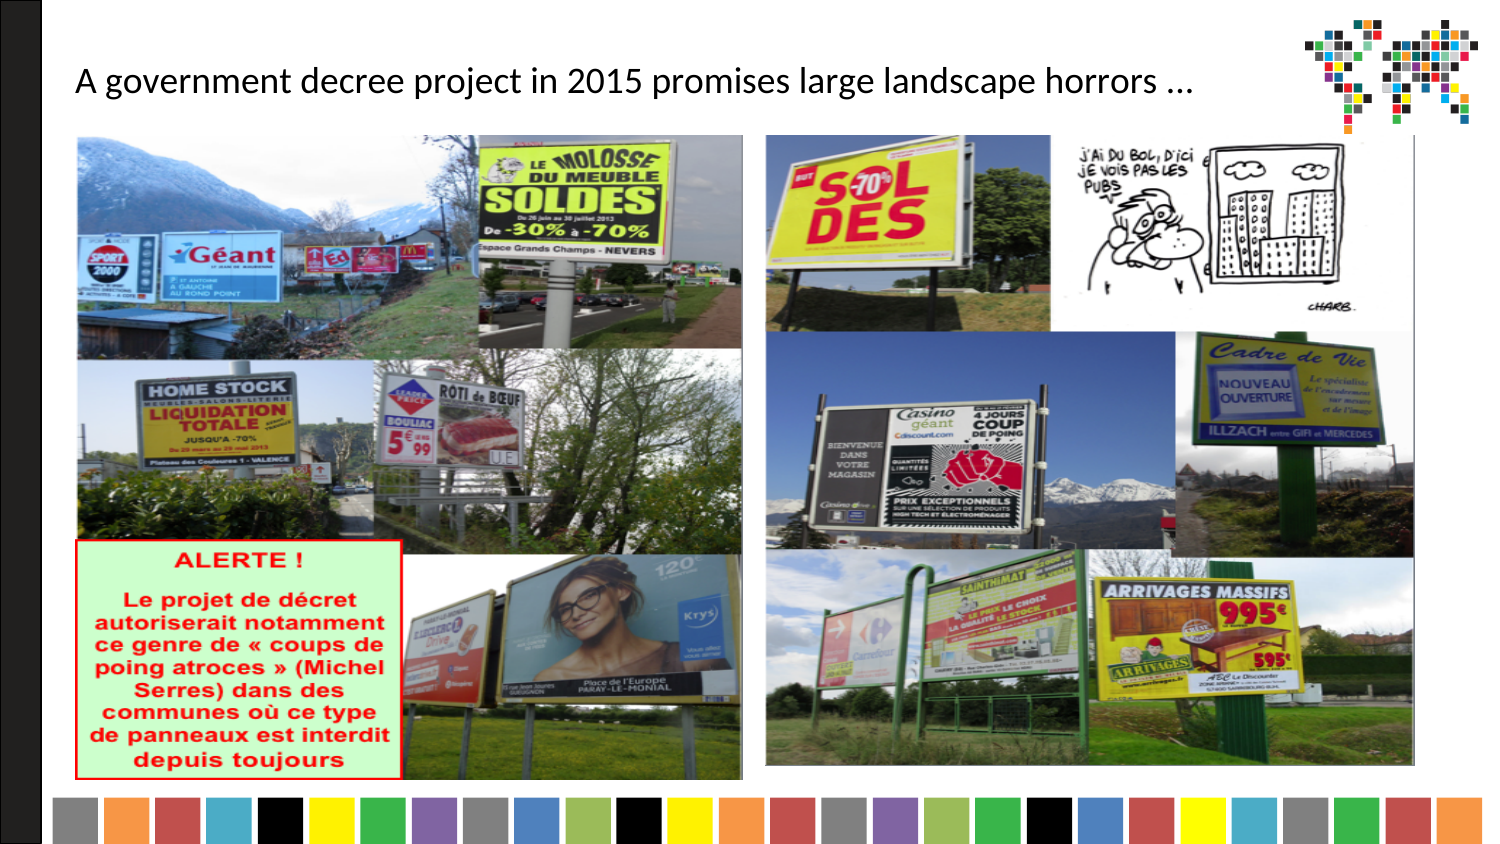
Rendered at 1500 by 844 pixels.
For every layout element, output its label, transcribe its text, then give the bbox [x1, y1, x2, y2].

picture [1305, 20, 1478, 134]
picture [75, 149, 743, 780]
text_box A government decree project in 2015 promises large landscape horrors ... [75, 8, 1296, 149]
picture [765, 135, 1415, 766]
